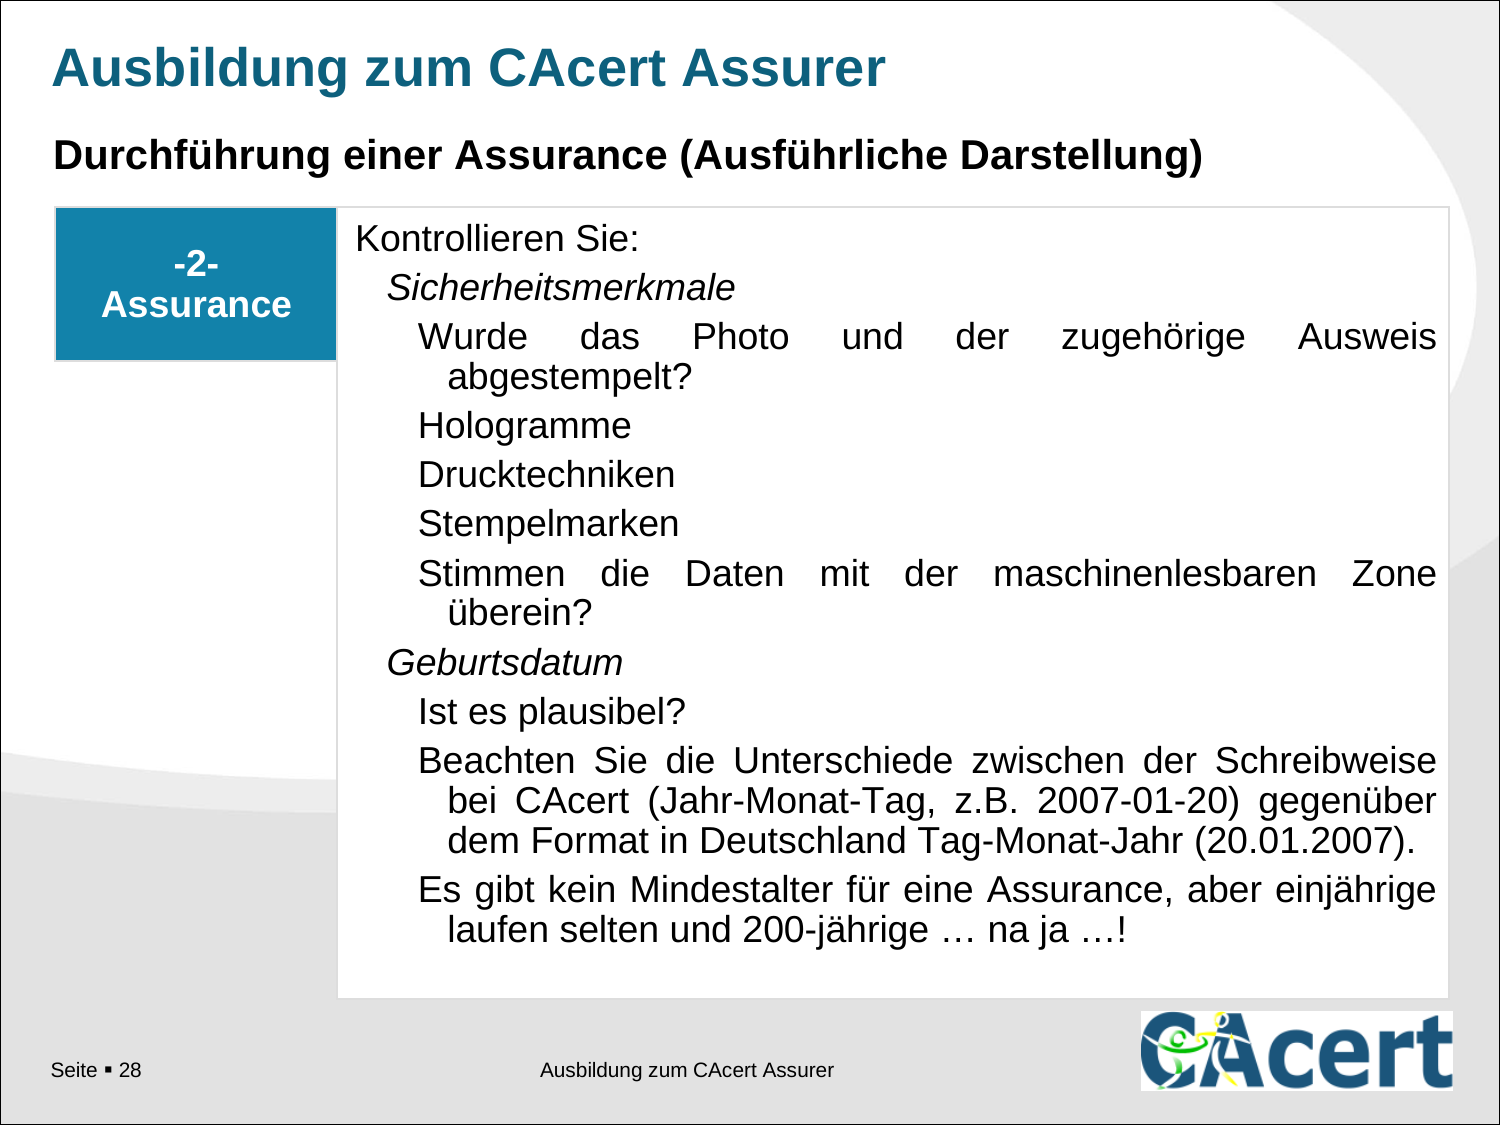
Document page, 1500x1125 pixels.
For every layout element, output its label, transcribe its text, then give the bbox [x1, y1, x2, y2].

text_box Durchführung einer Assurance (Ausführliche Darstellung) [53, 125, 1451, 185]
title Ausbildung zum CAcert Assurer [51, 19, 1450, 118]
picture [1, 1, 1499, 1124]
text_box Kontrollieren Sie: Sicherheitsmerkmale Wurde das Photo und der zugehörige Ausweis abgestempelt? Hologramme Drucktechniken Stempelmarken Stimmen die Daten mit der maschinenlesbaren Zone überein? Geburtsdatum Ist es plausibel? Beachten Sie die Unterschiede zwischen der Schreibweise bei CAcert (Jahr-Monat-Tag, z.B. 2007-01-20) gegenüber dem Format in Deutschland Tag-Monat-Jahr (20.01.2007). Es gibt kein Mindestalter für eine Assurance, aber einjährige laufen selten und 200-jährige … na ja …! [337, 207, 1450, 1000]
text_box -2- Assurance [55, 207, 337, 361]
